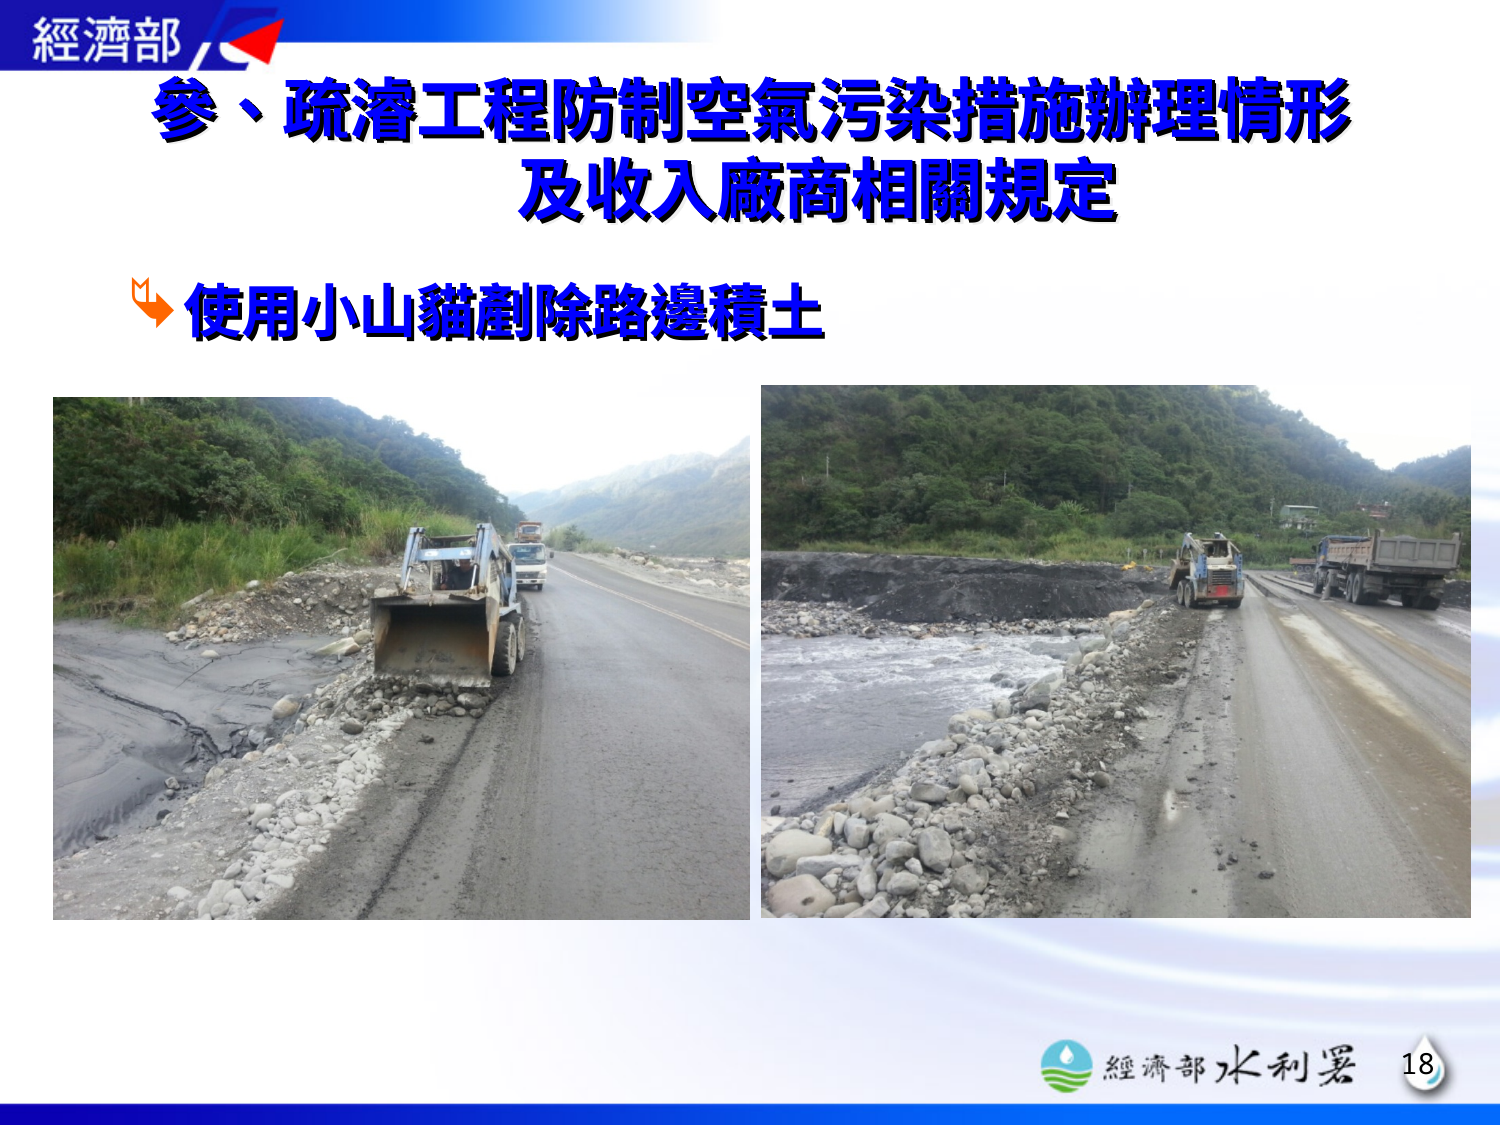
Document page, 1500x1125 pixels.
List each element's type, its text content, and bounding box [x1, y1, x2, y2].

picture [0, 0, 1500, 1125]
text_box <編號> [1362, 1037, 1450, 1113]
list 使用小山貓剷除路邊積土 [112, 267, 1388, 1000]
title 參、疏濬工程防制空氣污染措施辦理情形 及收入廠商相關規定 [41, 137, 1459, 238]
